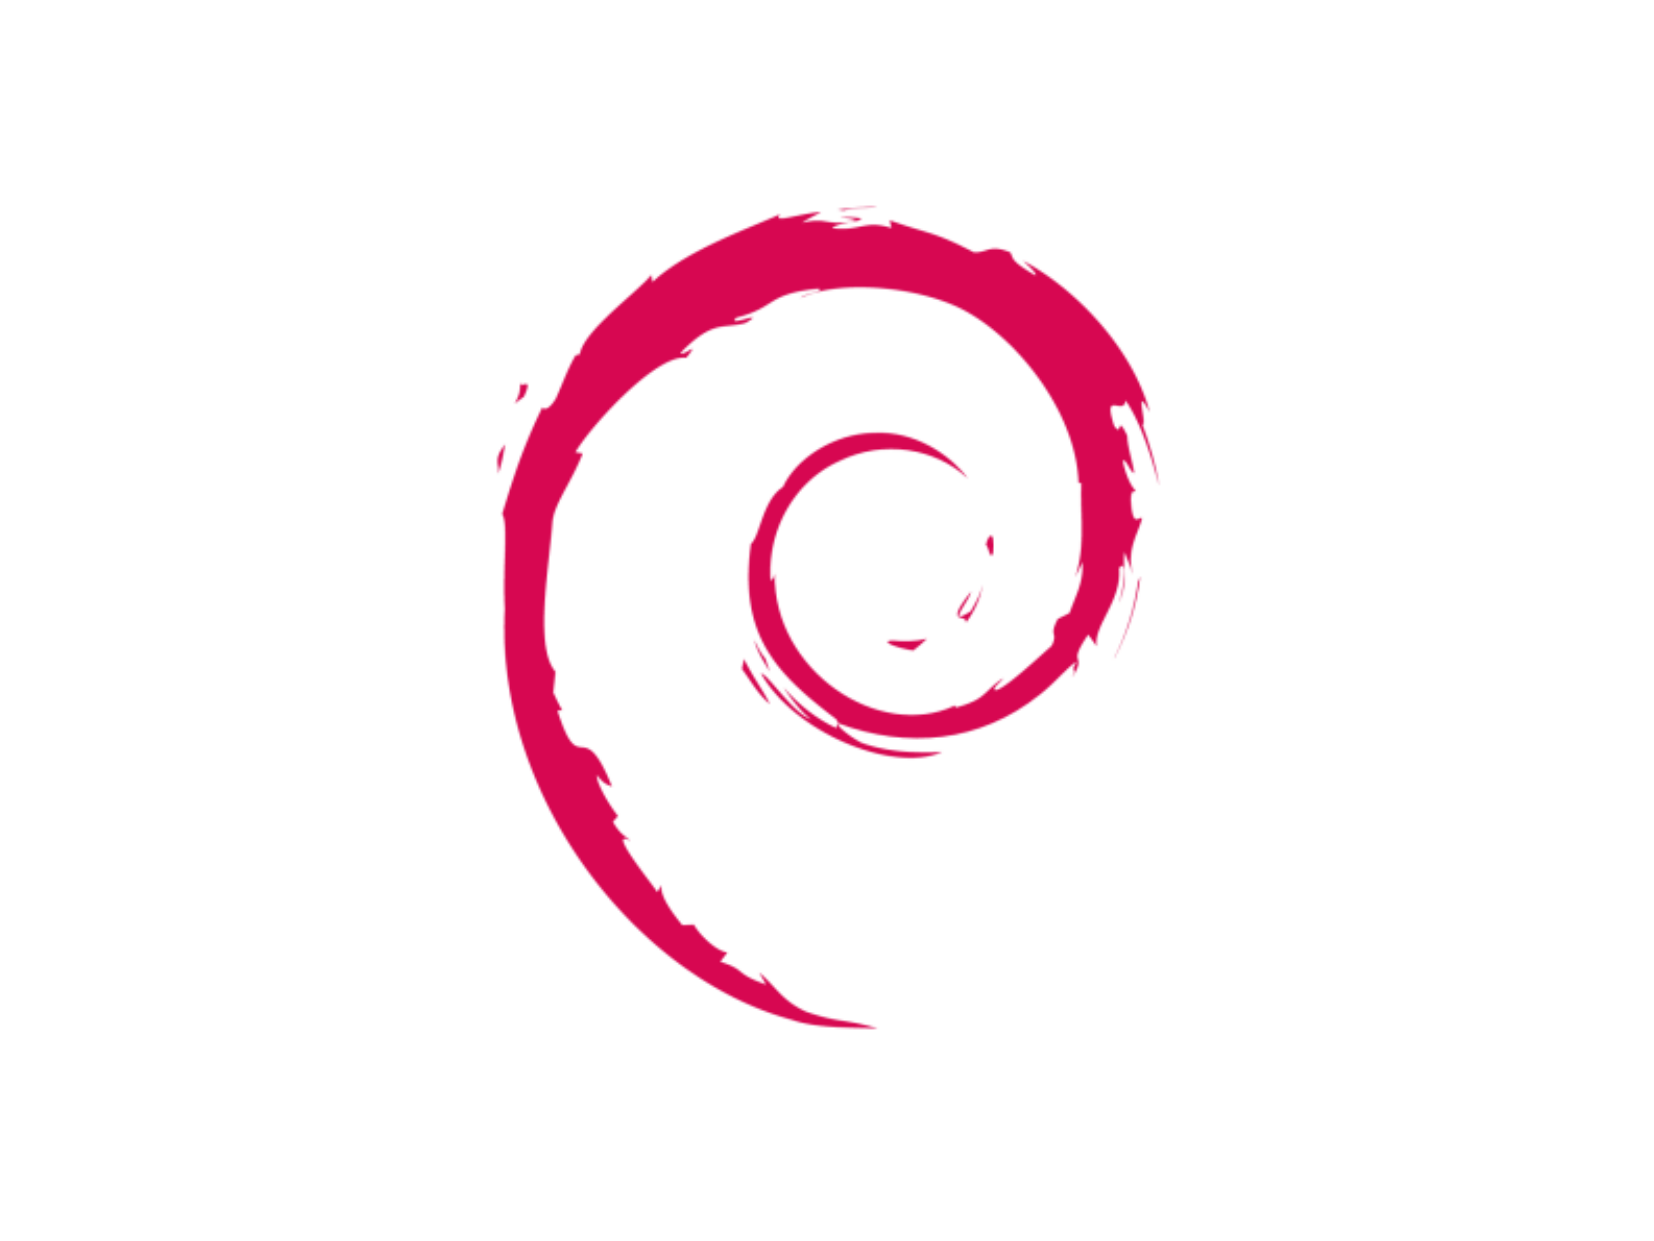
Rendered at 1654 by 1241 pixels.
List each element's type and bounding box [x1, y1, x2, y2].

picture [487, 202, 1163, 1036]
